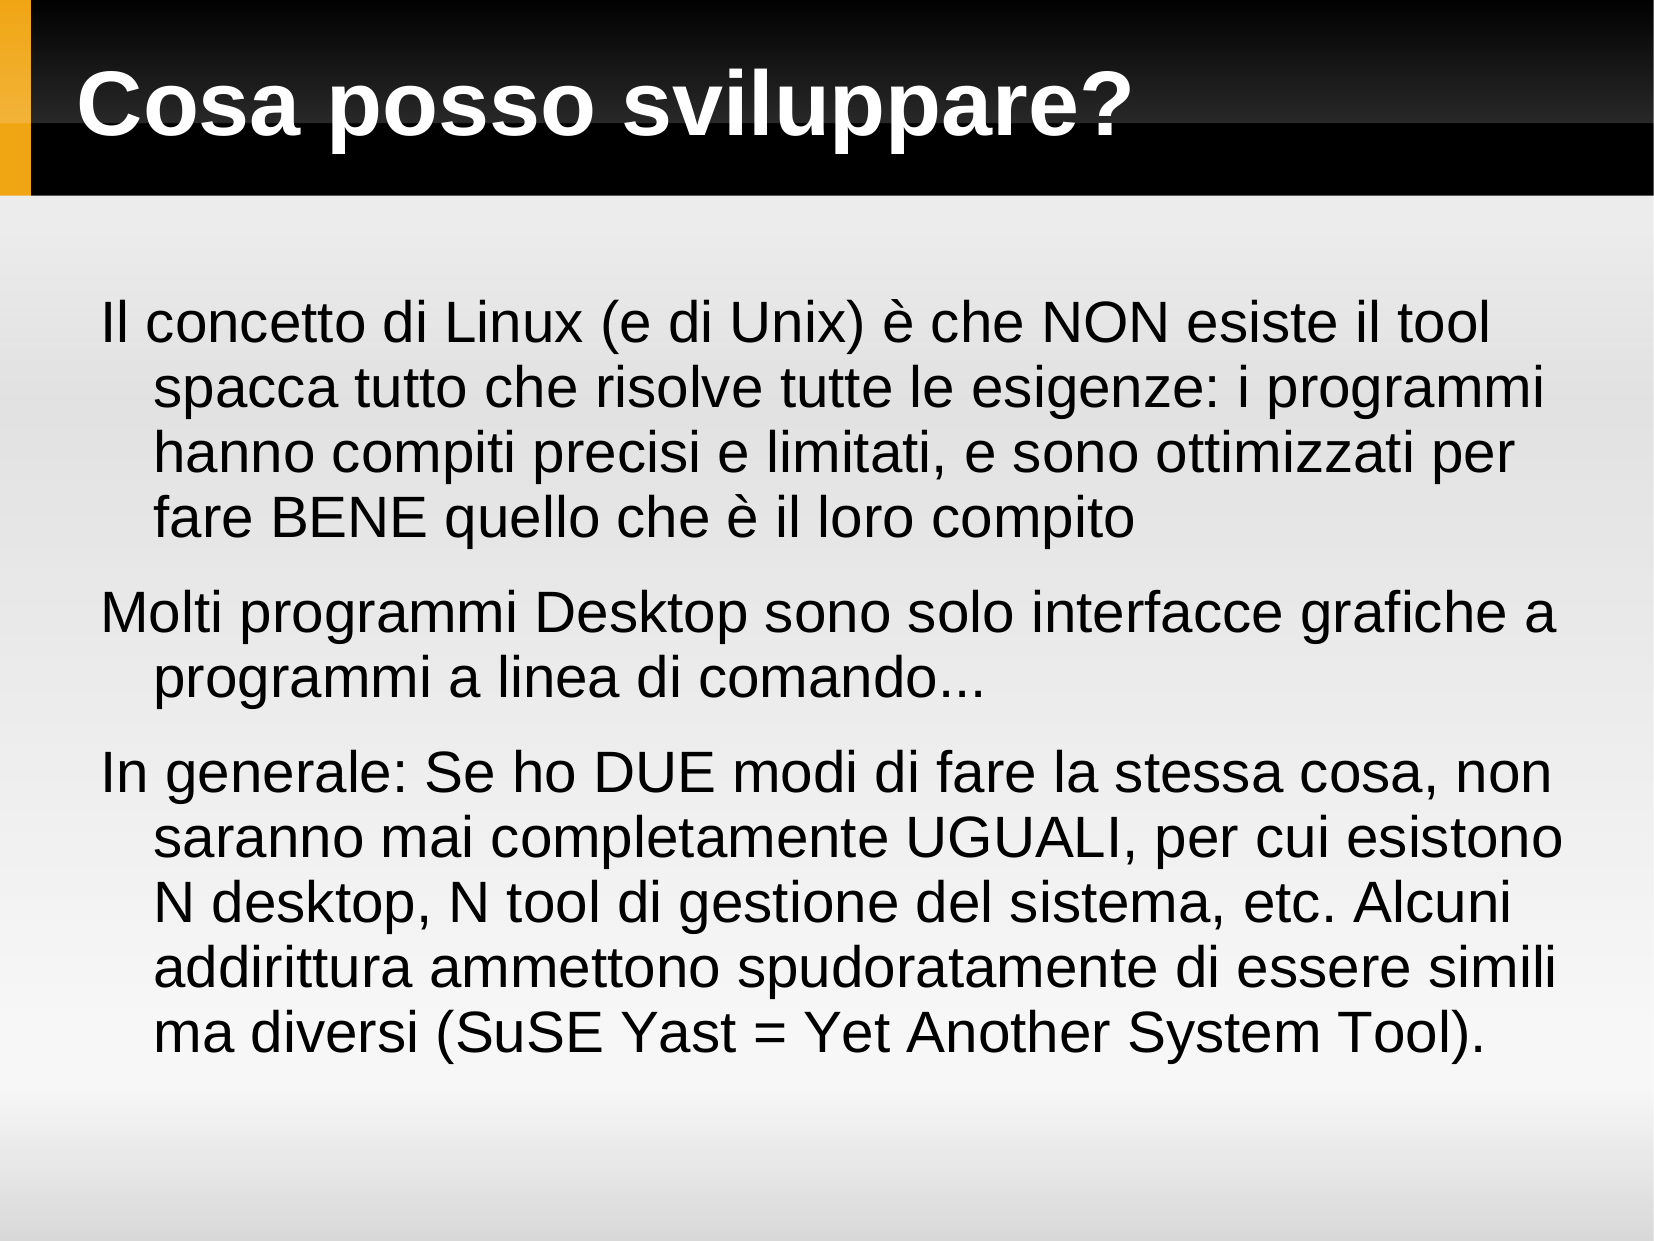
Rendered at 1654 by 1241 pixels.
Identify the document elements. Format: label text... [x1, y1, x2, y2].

picture [0, 0, 1654, 1241]
title Cosa posso sviluppare? [76, 7, 1565, 200]
list Il concetto di Linux (e di Unix) è che NON esiste il tool spacca tutto che risolve tutte le esigenze: i programmi hanno compiti precisi e limitati, e sono ottimizzati per fare BENE quello che è il loro compito Molti programmi Desktop sono solo interfacce grafiche a programmi a linea di comando... In generale: Se ho DUE modi di fare la stessa cosa, non saranno mai completamente UGUALI, per cui esistono N desktop, N tool di gestione del sistema, etc. Alcuni addirittura ammettono spudoratamente di essere simili ma diversi (SuSE Yast = Yet Another System Tool). [82, 290, 1571, 1130]
